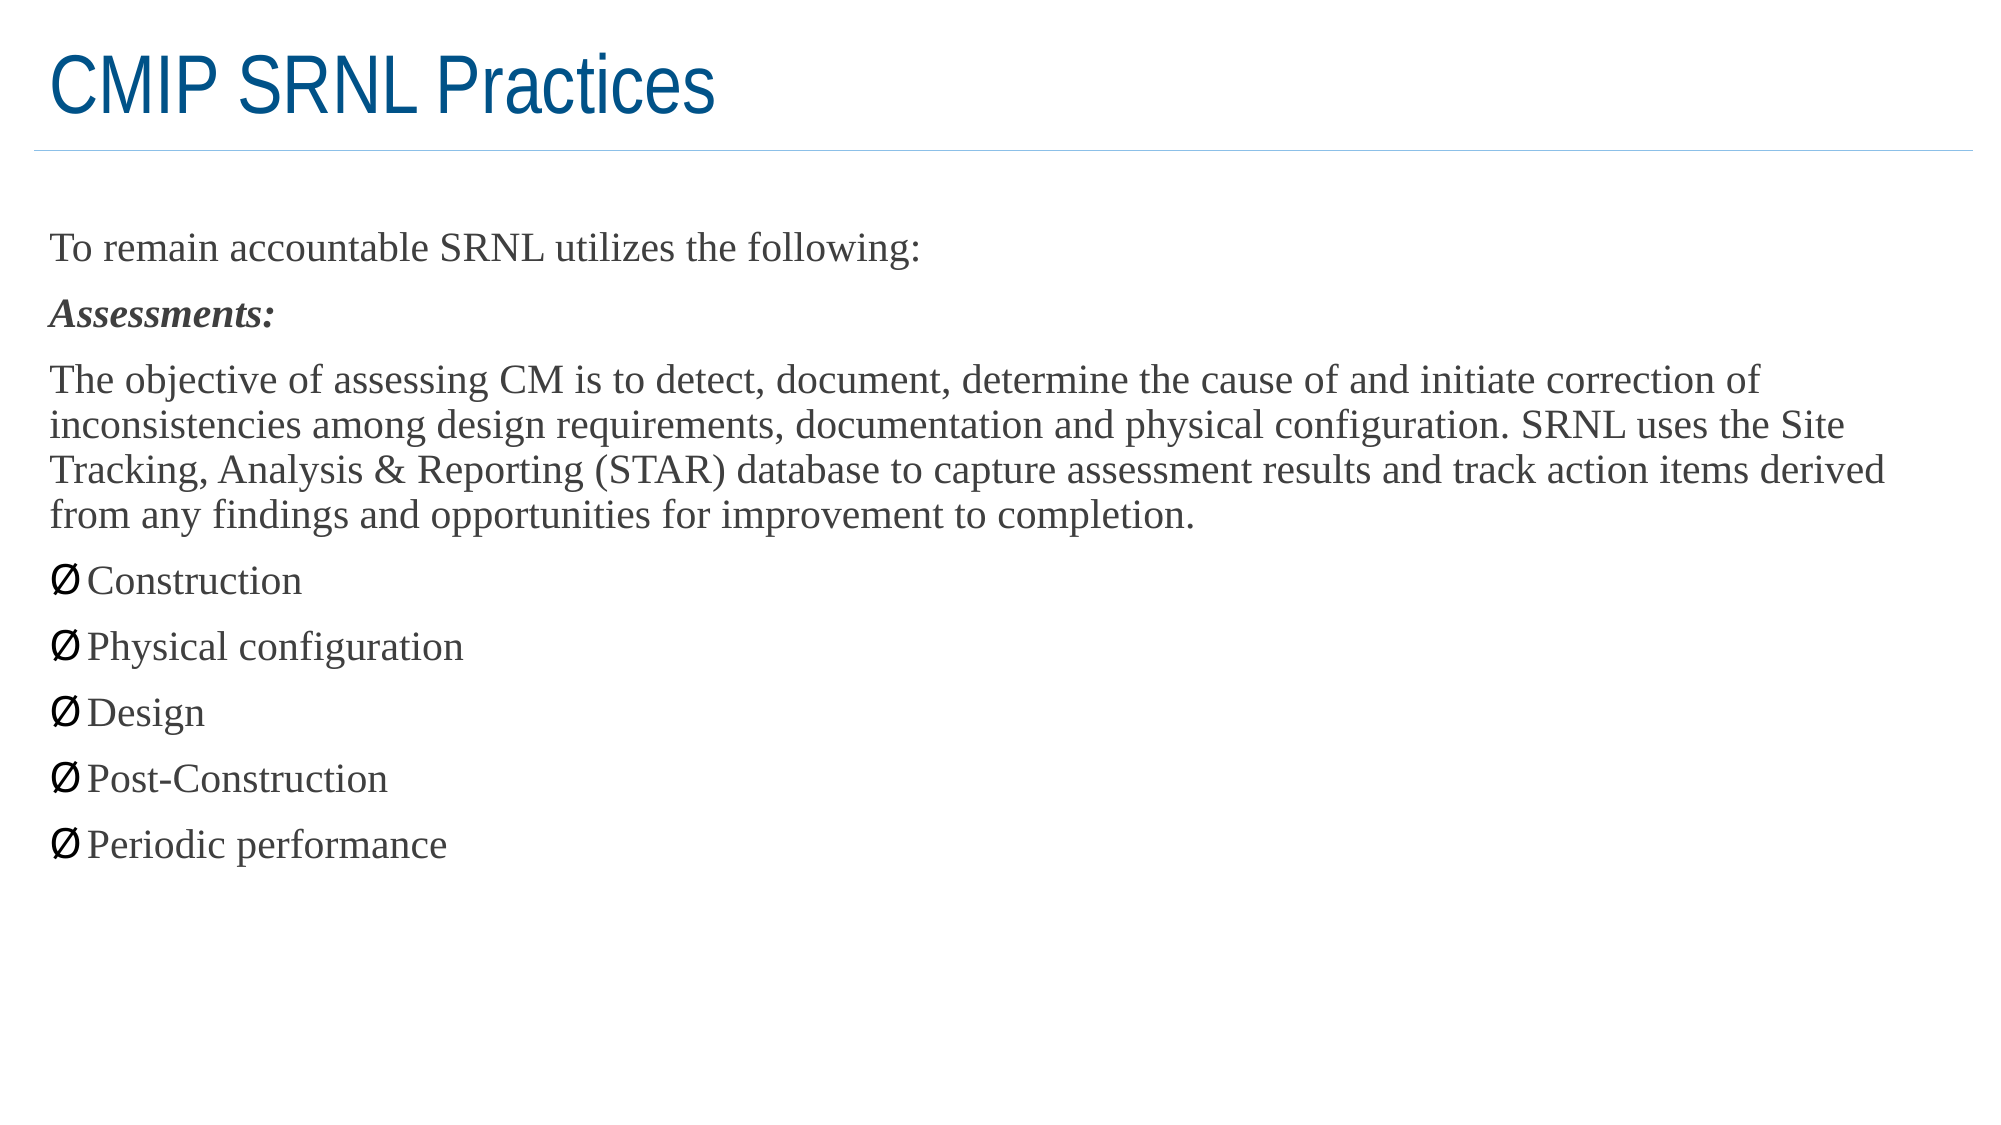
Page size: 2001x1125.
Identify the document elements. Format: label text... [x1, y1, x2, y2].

title CMIP SRNL Practices [34, 22, 1973, 151]
list To remain accountable SRNL utilizes the following: Assessments: The objective of assessing CM is to detect, document, determine the cause of and initiate correction of inconsistencies among design requirements, documentation and physical configuration. SRNL uses the Site Tracking, Analysis & Reporting (STAR) database to capture assessment results and track action items derived from any findings and opportunities for improvement to completion. Construction Physical configuration Design Post-Construction Periodic performance [34, 218, 1973, 1016]
